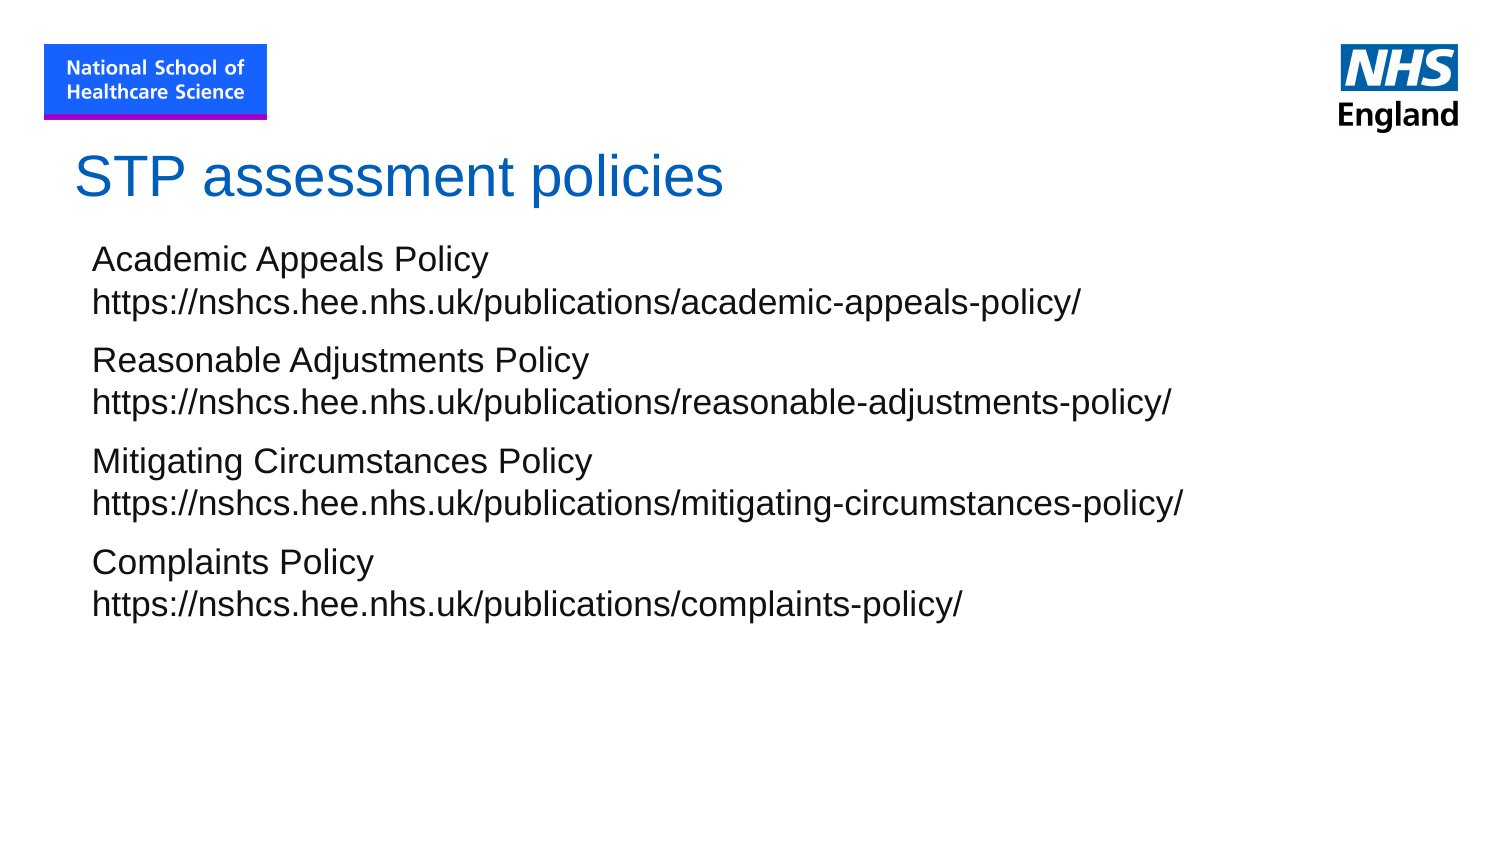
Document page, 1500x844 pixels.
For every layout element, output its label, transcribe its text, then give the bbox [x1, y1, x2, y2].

list Academic Appeals Policy https://nshcs.hee.nhs.uk/publications/academic-appeals-policy/ Reasonable Adjustments Policy https://nshcs.hee.nhs.uk/publications/reasonable-adjustments-policy/ Mitigating Circumstances Policy https://nshcs.hee.nhs.uk/publications/mitigating-circumstances-policy/ Complaints Policy https://nshcs.hee.nhs.uk/publications/complaints-policy/ [76, 228, 1371, 765]
title STP assessment policies [59, 138, 1354, 220]
